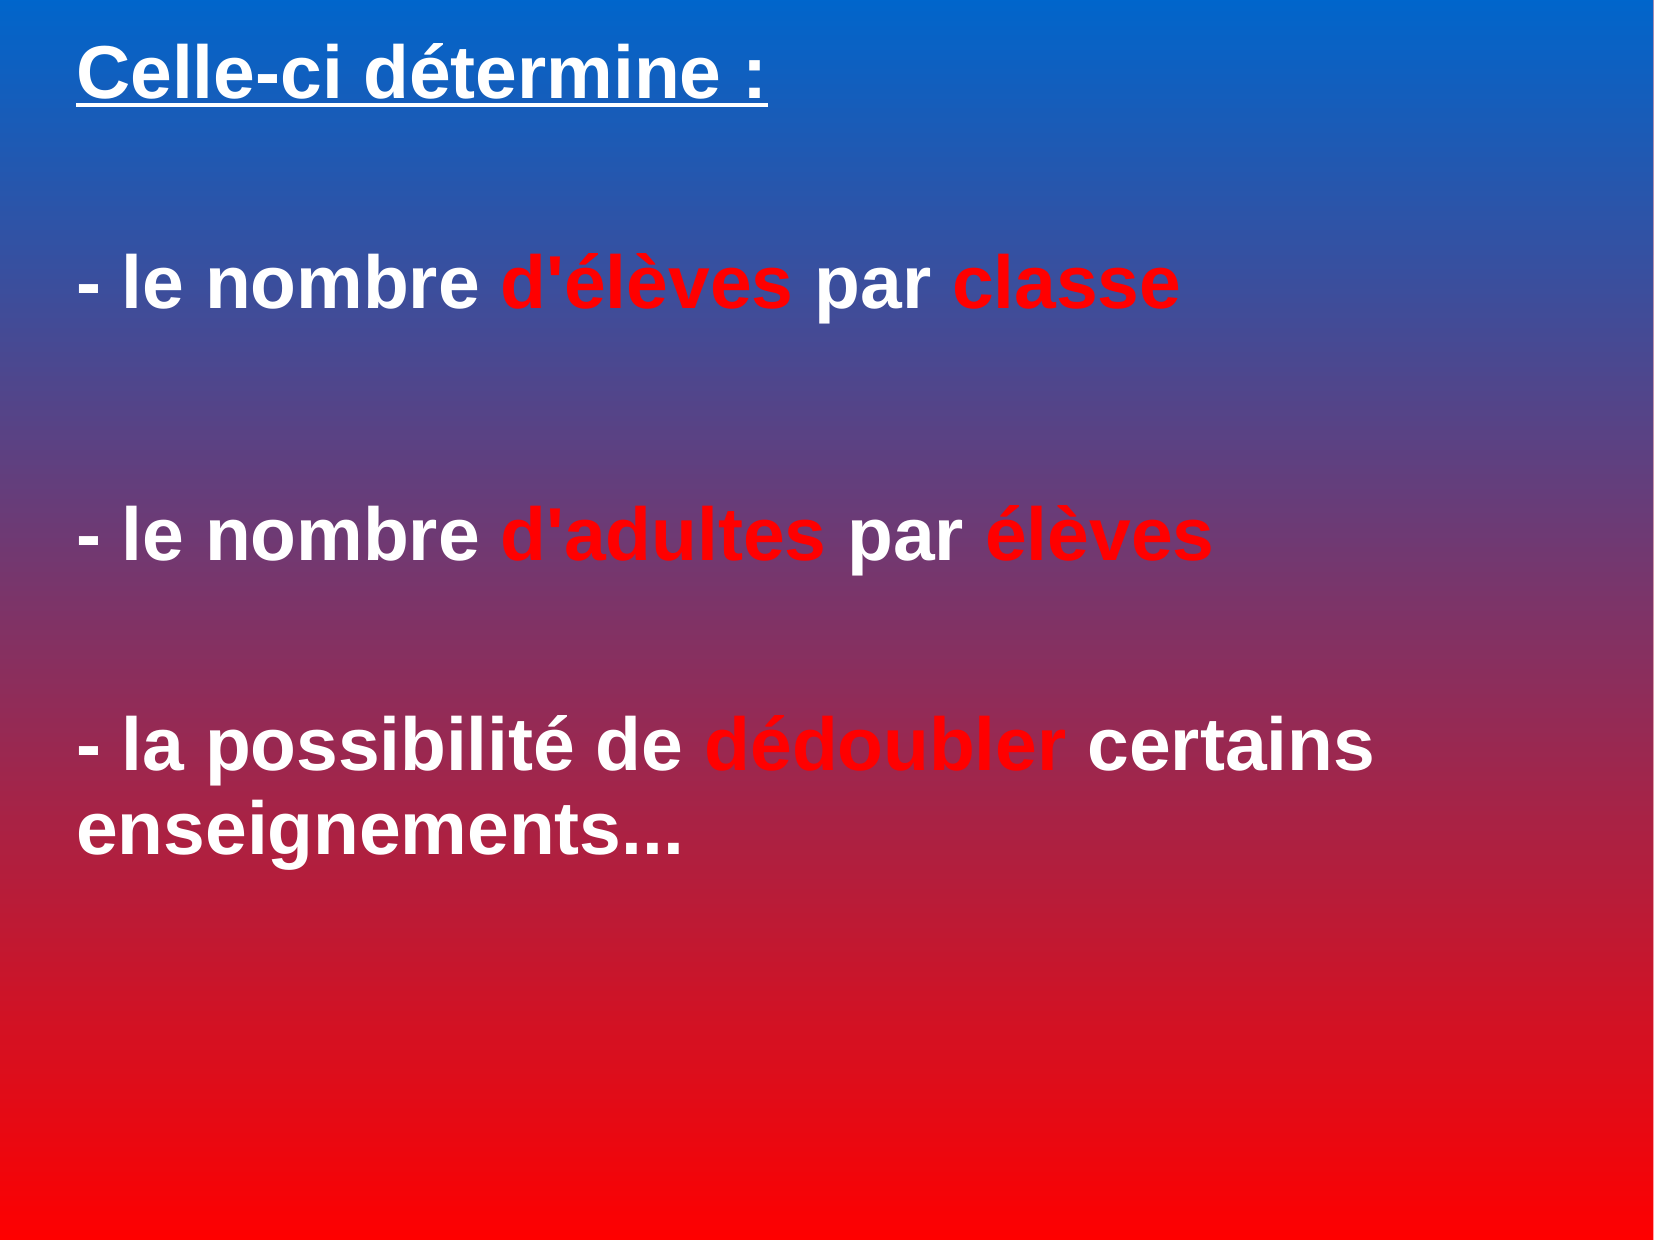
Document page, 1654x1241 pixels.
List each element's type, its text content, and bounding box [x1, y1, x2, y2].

text_box [0, 0, 1654, 1241]
text_box Celle-ci détermine : - le nombre d'élèves par classe - le nombre d'adultes par élèves - la possibilité de dédoubler certains enseignements... [61, 23, 1593, 1088]
